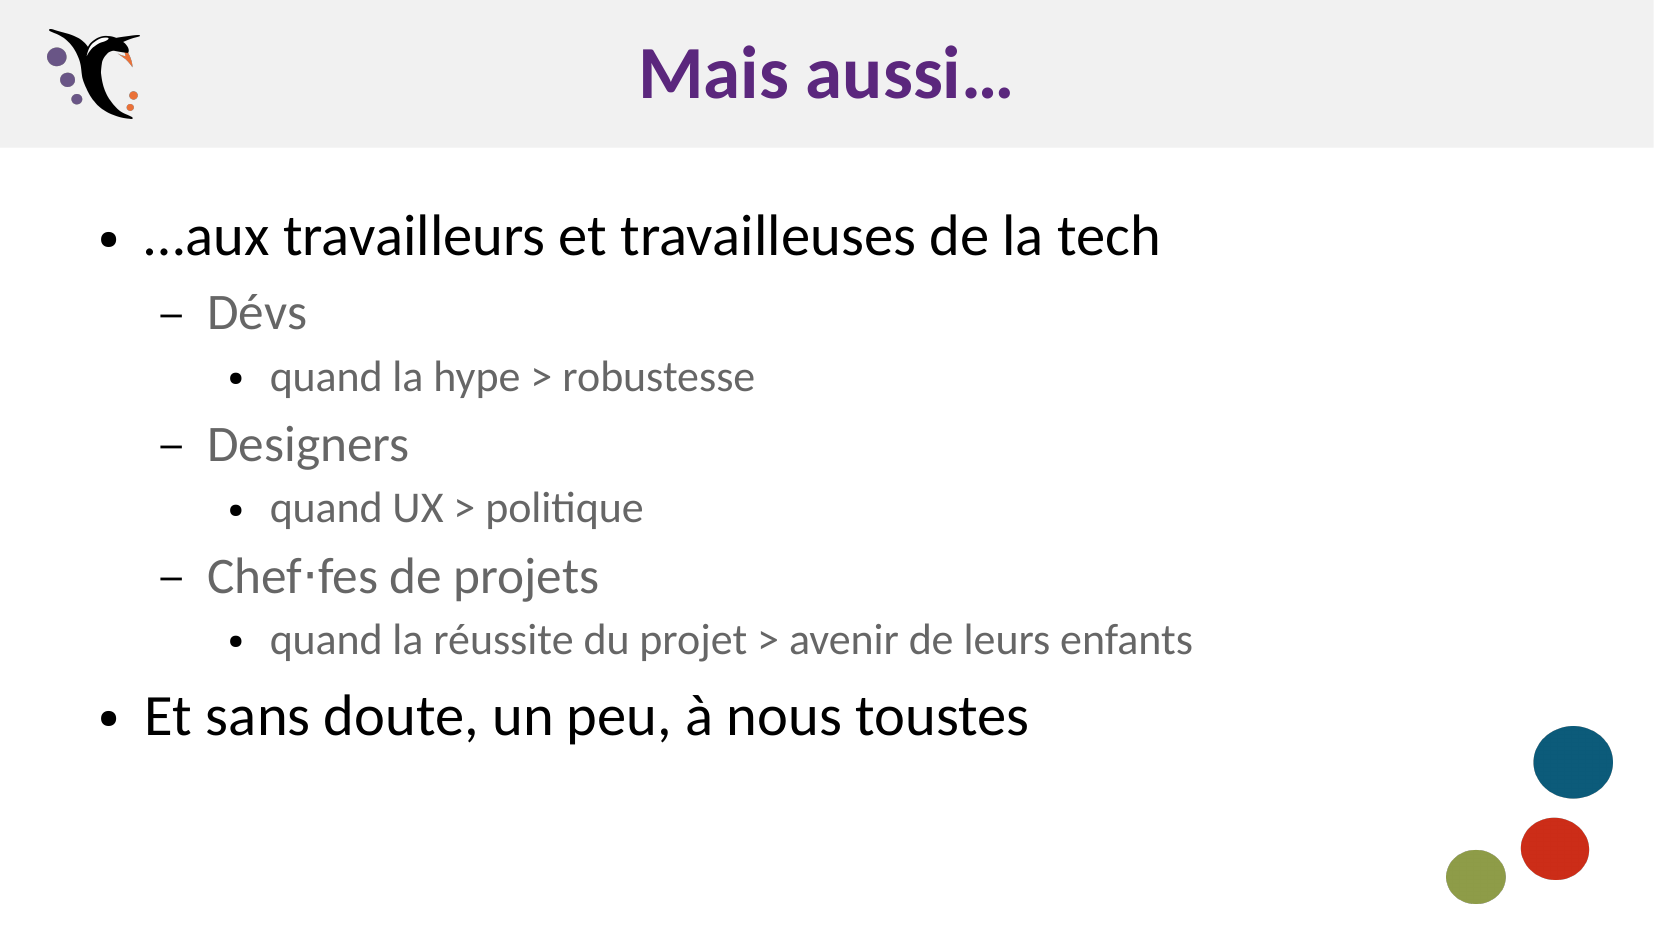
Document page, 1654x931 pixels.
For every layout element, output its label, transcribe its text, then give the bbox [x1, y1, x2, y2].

title Mais aussi… [82, 1, 1571, 157]
list …aux travailleurs et travailleuses de la tech Dévs quand la hype > robustesse Designers quand UX > politique Chef⋅fes de projets quand la réussite du projet > avenir de leurs enfants Et sans doute, un peu, à nous toustes [82, 211, 1571, 752]
picture [47, 29, 82, 119]
picture [1446, 726, 1613, 904]
